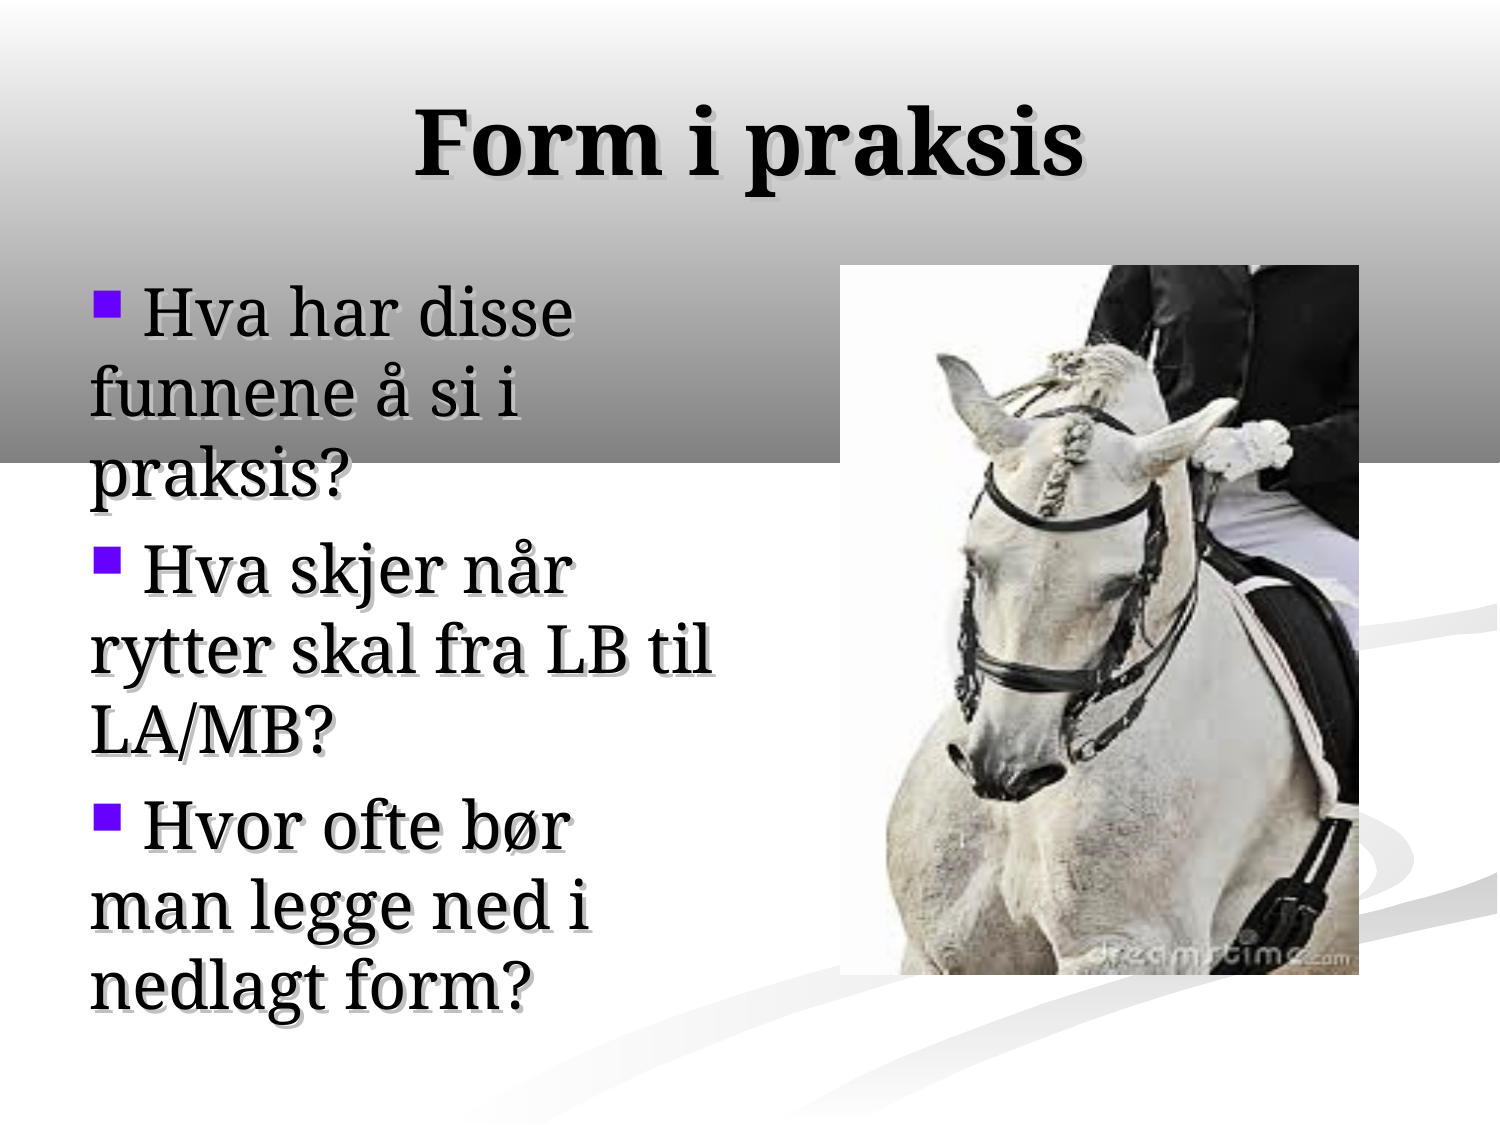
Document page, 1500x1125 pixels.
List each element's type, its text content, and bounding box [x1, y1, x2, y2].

picture [840, 265, 1359, 975]
list Hva har disse funnene å si i praksis? Hva skjer når rytter skal fra LB til LA/MB? Hvor ofte bør man legge ned i nedlagt form? [75, 262, 734, 951]
title Form i praksis [75, 21, 1426, 257]
